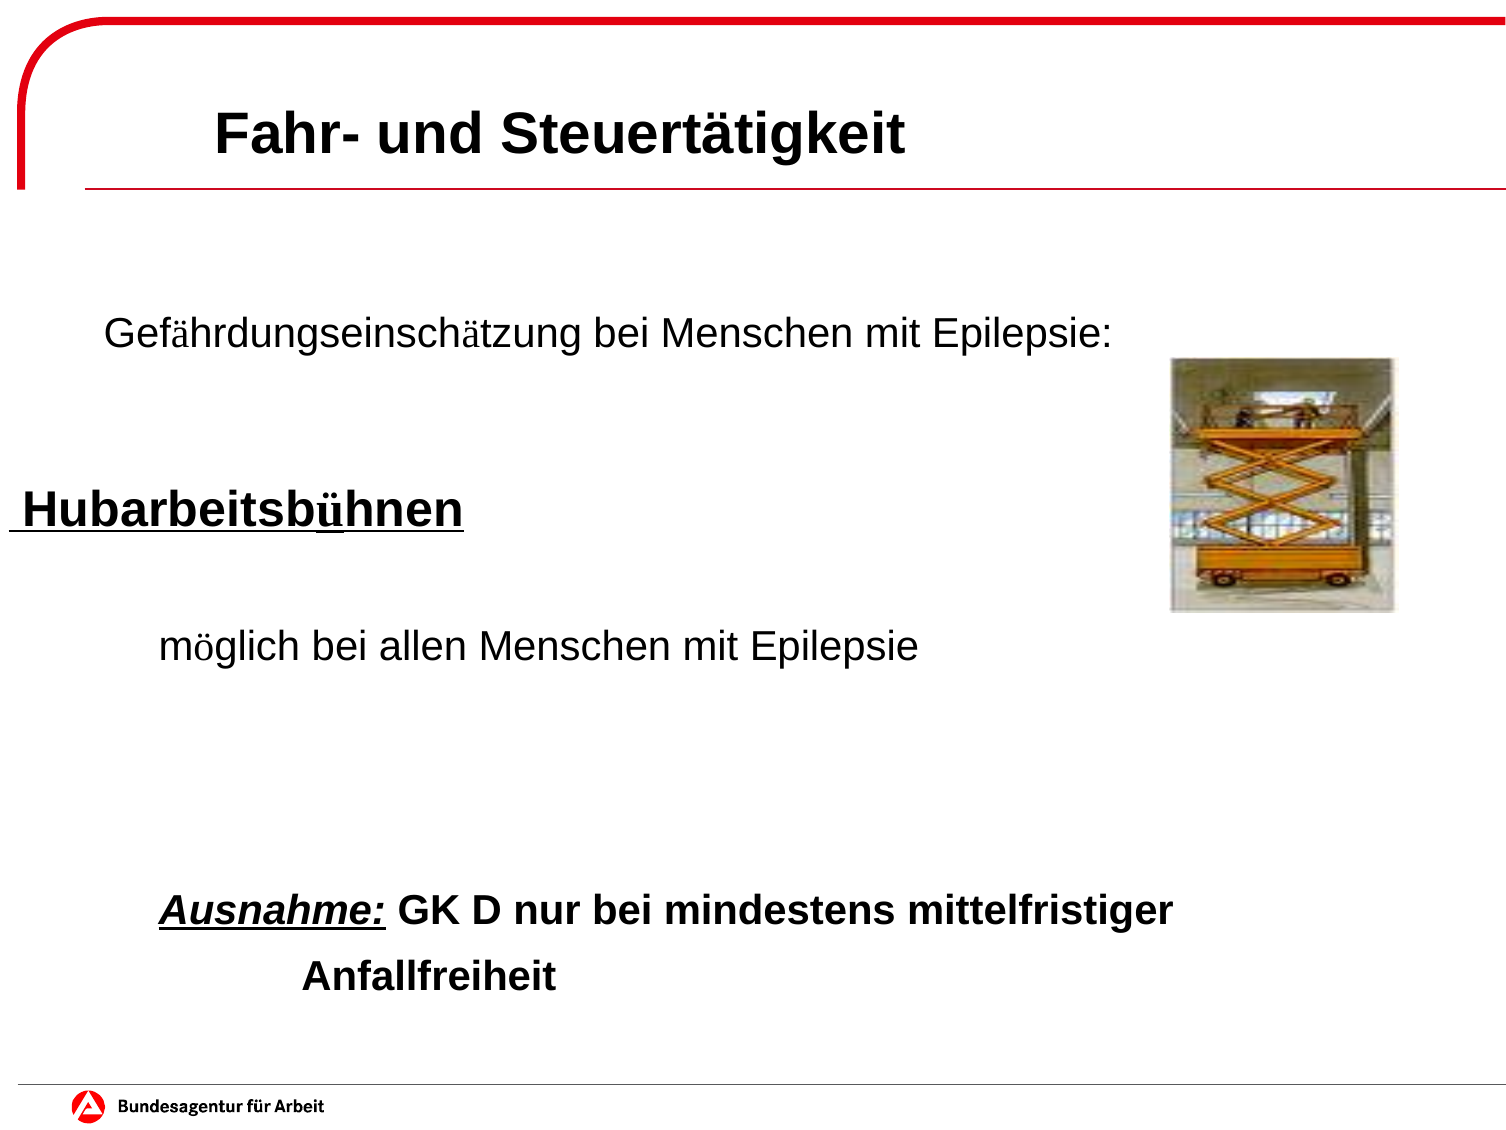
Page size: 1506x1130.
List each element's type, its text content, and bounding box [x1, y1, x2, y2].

text_box Hubarbeitsbühnen möglich bei allen Menschen mit Epilepsie Ausnahme: GK D nur bei mindestens mittelfristiger Anfallfreiheit [0, 476, 1351, 1008]
text_box Gefährdungseinschätzung bei Menschen mit Epilepsie: [88, 303, 1139, 410]
text_box Fahr- und Steuertätigkeit [214, 103, 1121, 167]
picture [1169, 357, 1399, 613]
